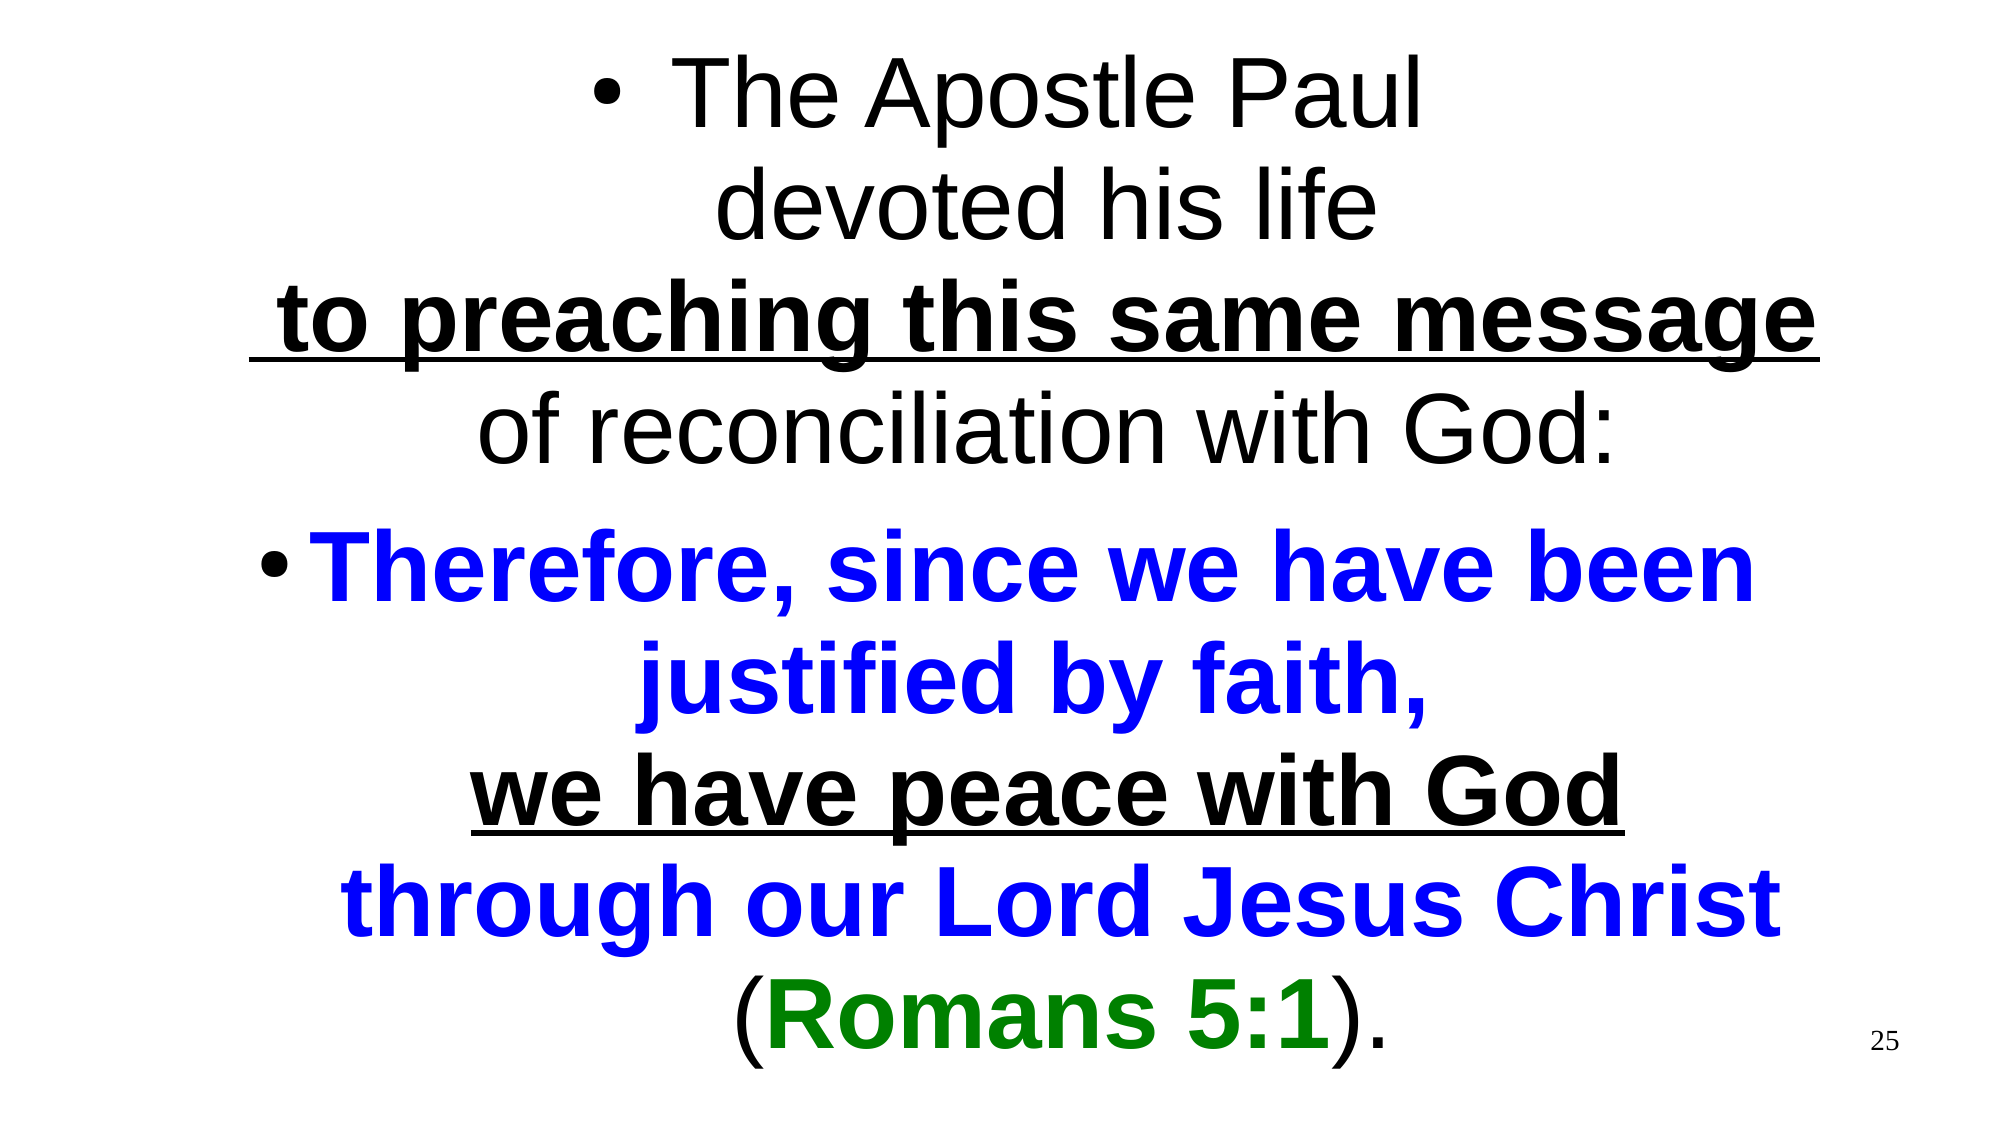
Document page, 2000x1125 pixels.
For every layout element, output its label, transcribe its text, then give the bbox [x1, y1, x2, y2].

list The Apostle Paul devoted his life to preaching this same message of reconciliation with God: Therefore, since we have been justified by faith, we have peace with God through our Lord Jesus Christ (Romans 5:1). [37, 37, 1988, 1088]
